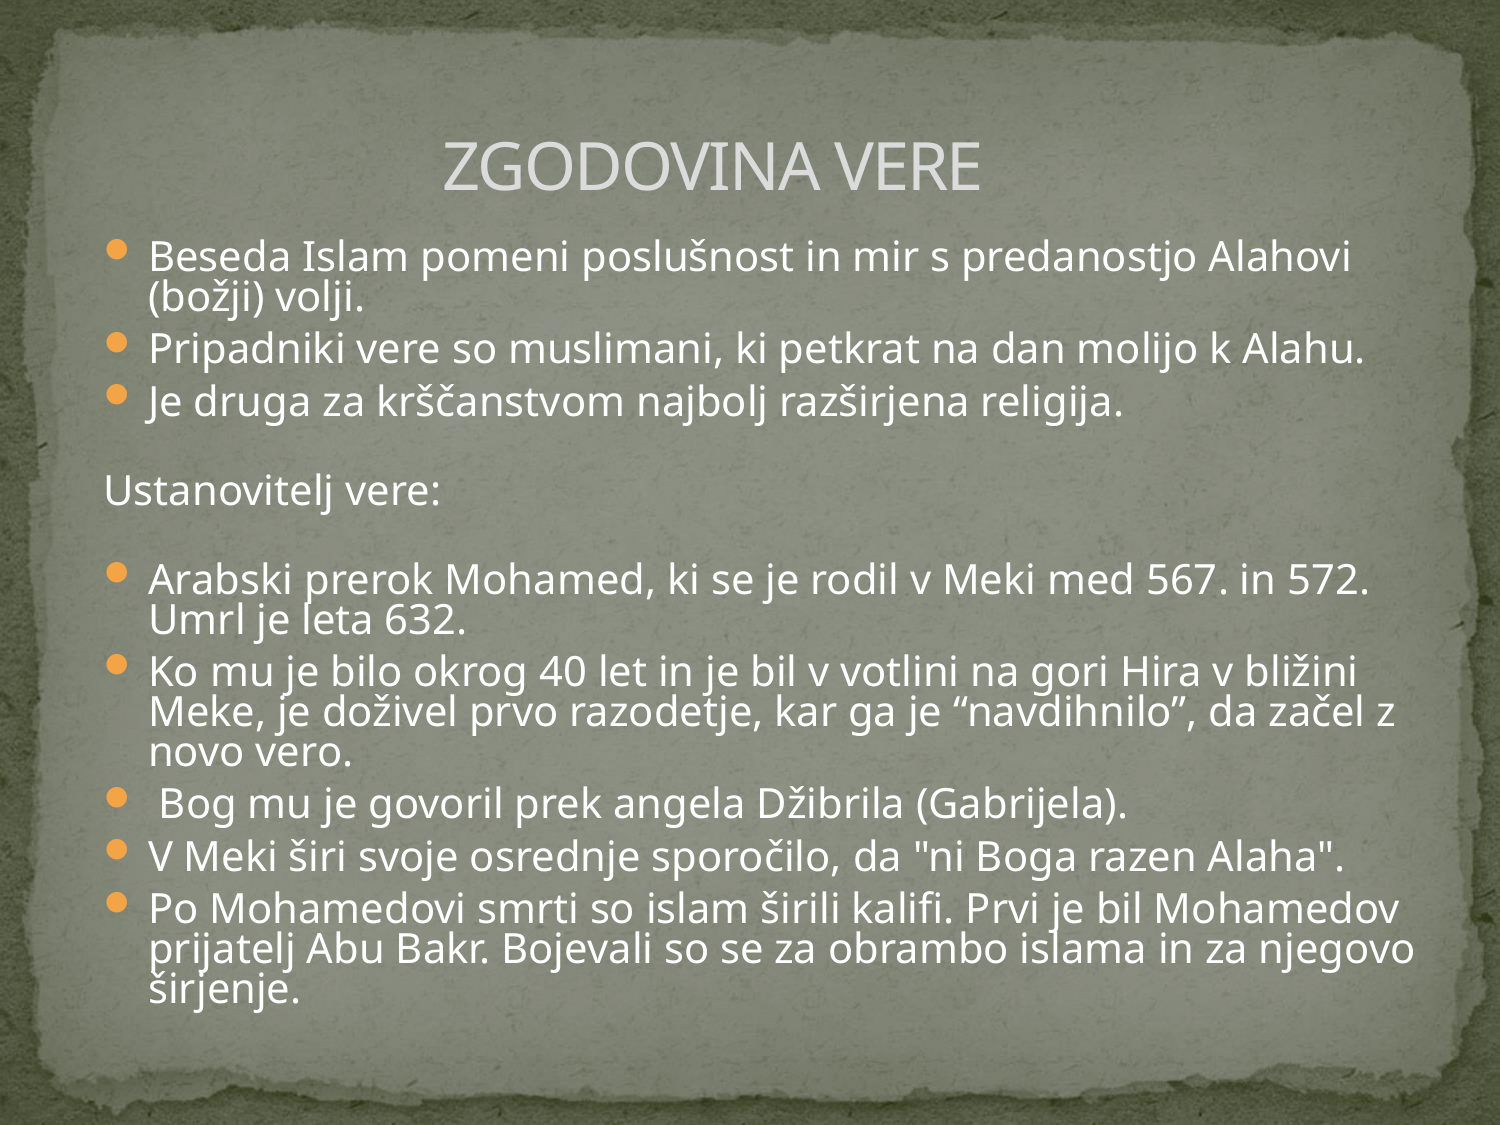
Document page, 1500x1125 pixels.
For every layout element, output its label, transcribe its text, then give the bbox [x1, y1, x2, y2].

picture [0, 0, 1500, 1125]
list Beseda Islam pomeni poslušnost in mir s predanostjo Alahovi (božji) volji. Pripadniki vere so muslimani, ki petkrat na dan molijo k Alahu. Je druga za krščanstvom najbolj razširjena religija. Ustanovitelj vere: Arabski prerok Mohamed, ki se je rodil v Meki med 567. in 572. Umrl je leta 632. Ko mu je bilo okrog 40 let in je bil v votlini na gori Hira v bližini Meke, je doživel prvo razodetje, kar ga je “navdihnilo”, da začel z novo vero. Bog mu je govoril prek angela Džibrila (Gabrijela). V Meki širi svoje osrednje sporočilo, da "ni Boga razen Alaha". Po Mohamedovi smrti so islam širili kalifi. Prvi je bil Mohamedov prijatelj Abu Bakr. Bojevali so se za obrambo islama in za njegovo širjenje. [88, 231, 1439, 1093]
title ZGODOVINA VERE [75, 24, 1425, 211]
